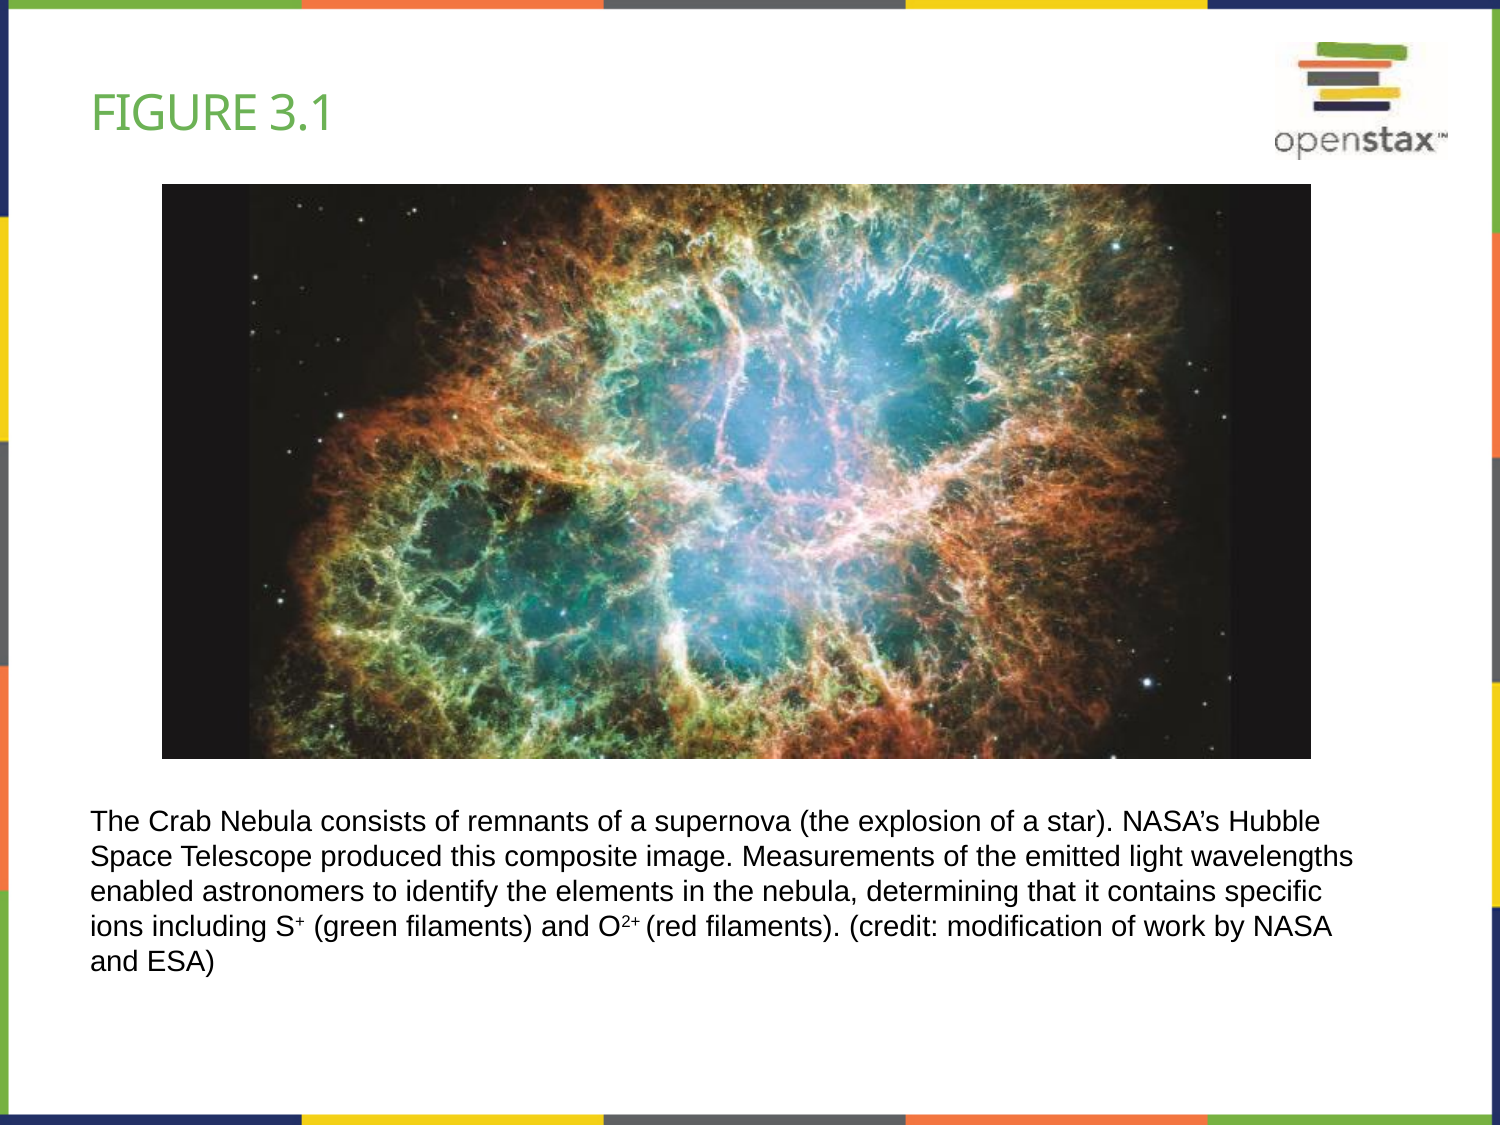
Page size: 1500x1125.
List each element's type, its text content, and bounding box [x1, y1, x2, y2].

picture [0, 0, 1500, 1125]
title Figure 3.1 [75, 39, 1398, 148]
list The Crab Nebula consists of remnants of a supernova (the explosion of a star). NASA’s Hubble Space Telescope produced this composite image. Measurements of the emitted light wavelengths enabled astronomers to identify the elements in the nebula, determining that it contains specific ions including S+ (green filaments) and O2+ (red filaments). (credit: modification of work by NASA and ESA) [75, 794, 1398, 986]
